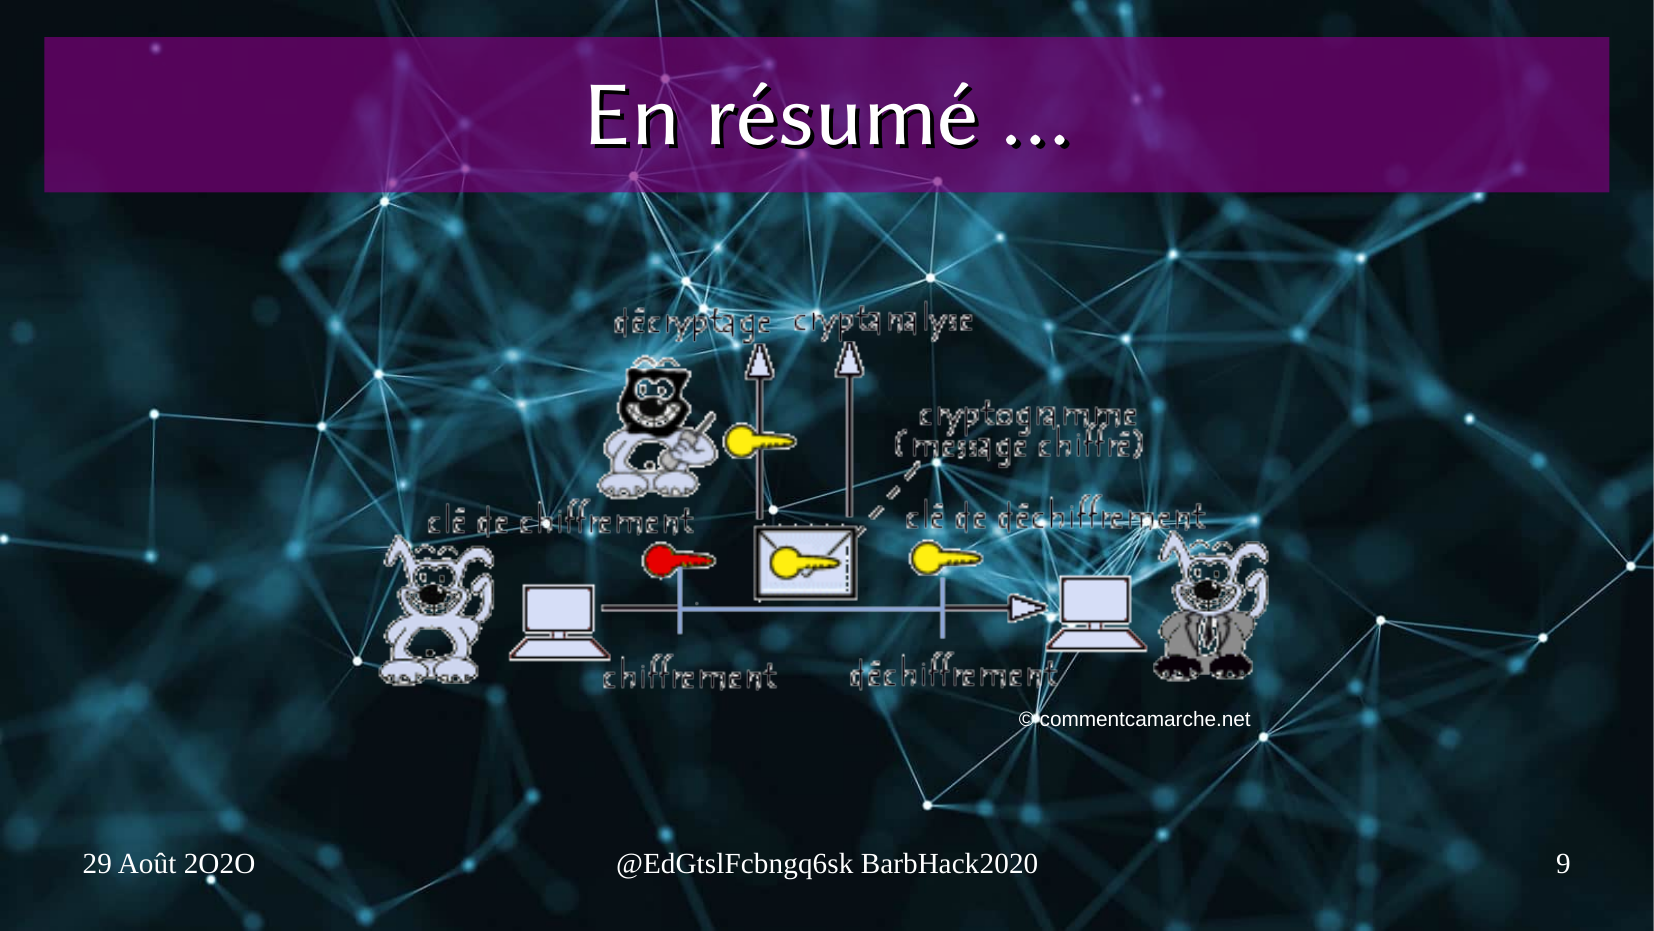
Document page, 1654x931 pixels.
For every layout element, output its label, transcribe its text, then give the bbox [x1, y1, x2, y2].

text_box © commentcamarche.net [1003, 700, 1270, 739]
picture [0, 0, 1654, 931]
title En résumé ... [44, 37, 1610, 193]
